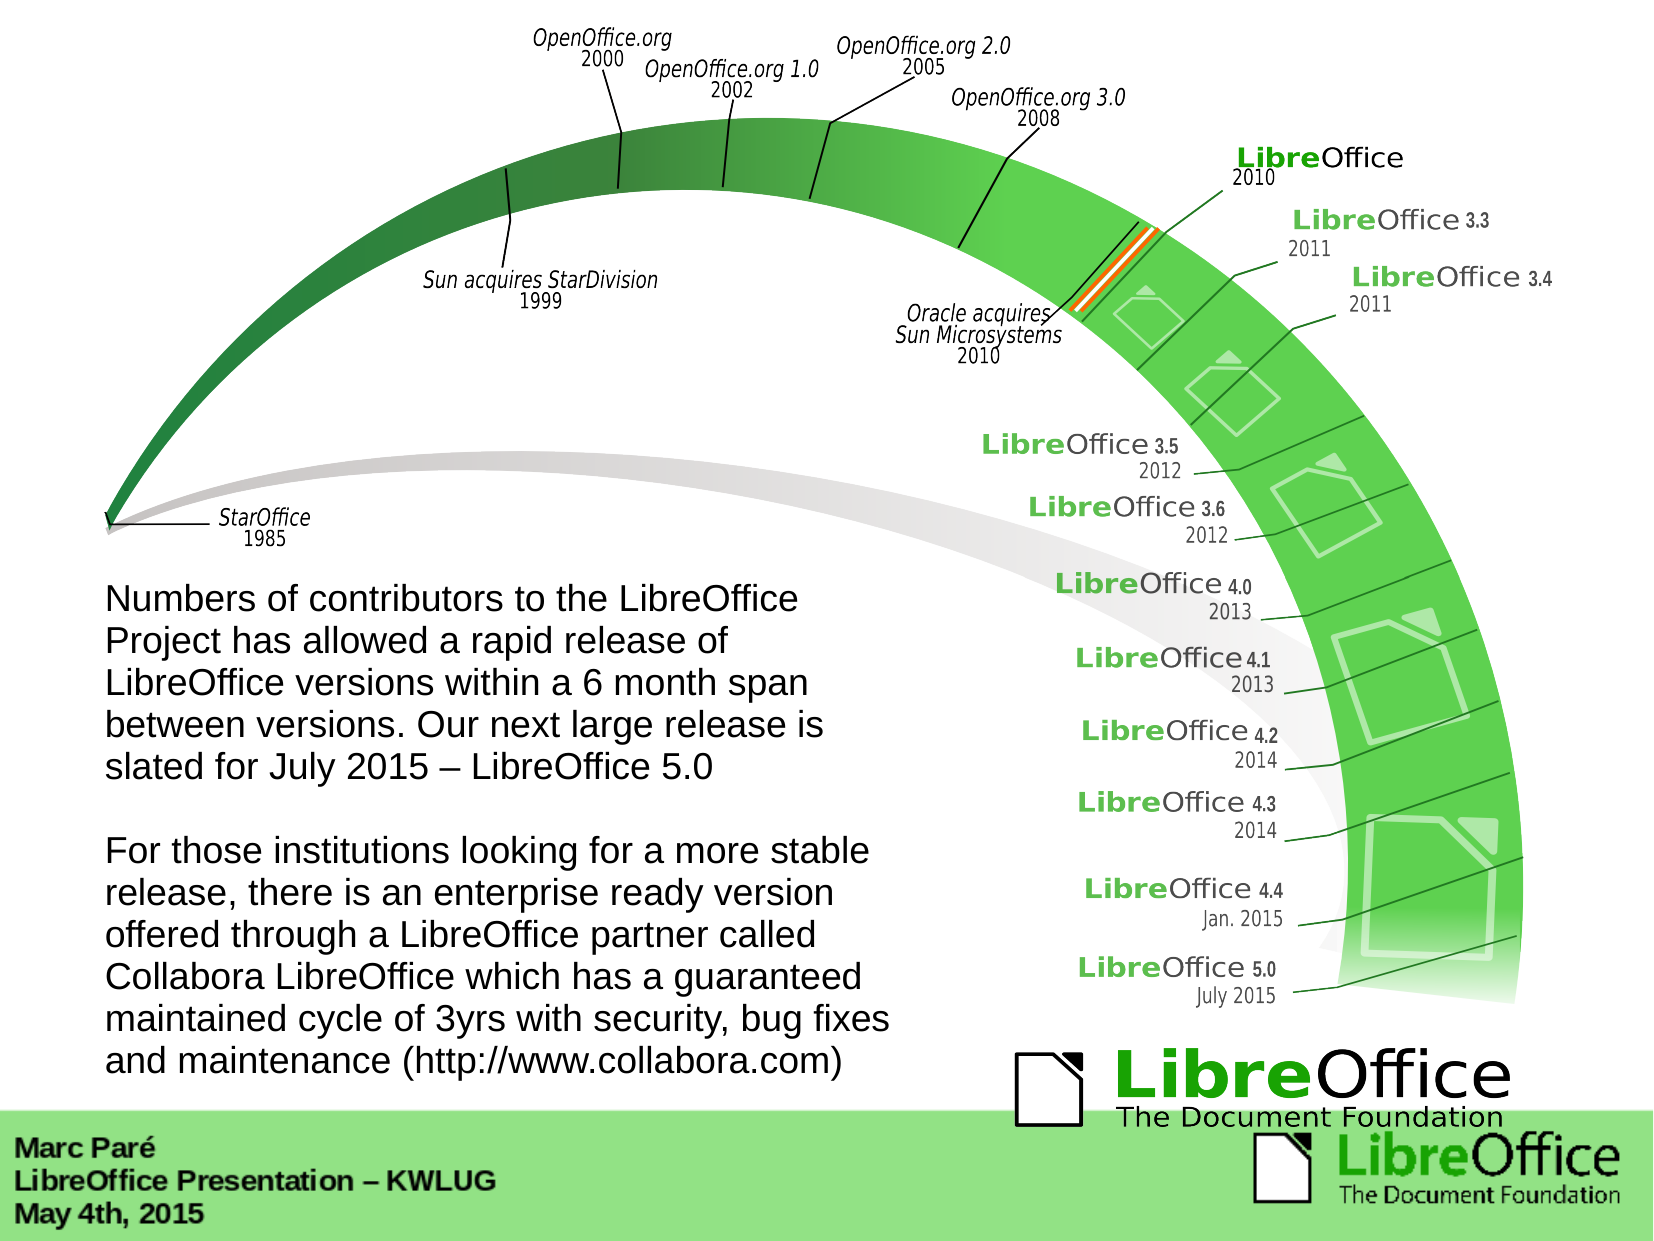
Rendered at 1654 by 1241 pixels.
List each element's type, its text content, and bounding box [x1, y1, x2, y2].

picture [0, 0, 1654, 1241]
text_box Numbers of contributors to the LibreOffice Project has allowed a rapid release of LibreOffice versions within a 6 month span between versions. Our next large release is slated for July 2015 – LibreOffice 5.0 For those institutions looking for a more stable release, there is an enterprise ready version offered through a LibreOffice partner called Collabora LibreOffice which has a guaranteed maintained cycle of 3yrs with security, bug fixes and maintenance (http://www.collabora.com) [90, 570, 916, 1089]
